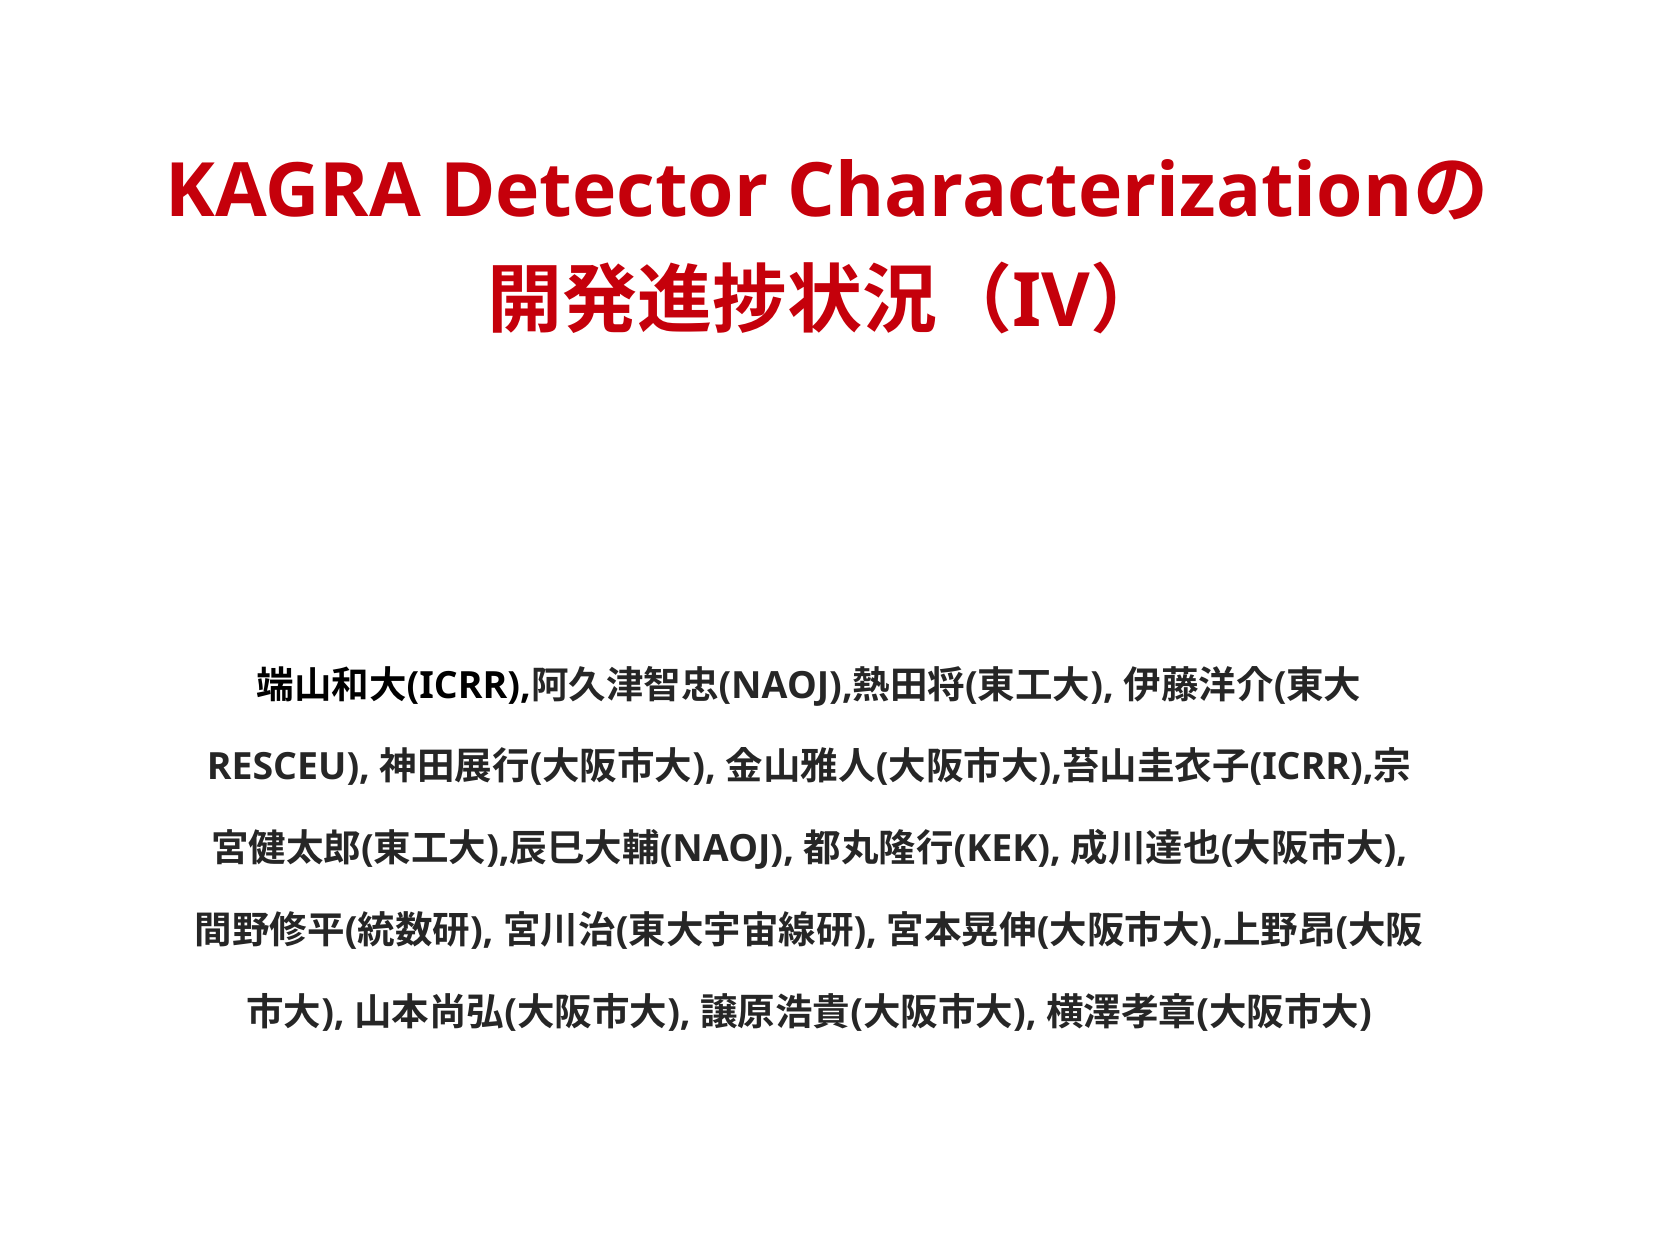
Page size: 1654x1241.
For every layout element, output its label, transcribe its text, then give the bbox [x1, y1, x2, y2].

subtitle 端山和大(ICRR),阿久津智忠(NAOJ),熱田将(東工大), 伊藤洋介(東大RESCEU), 神田展行(大阪市大), 金山雅人(大阪市大),苔山圭衣子(ICRR),宗宮健太郎(東工大),辰巳大輔(NAOJ), 都丸隆行(KEK), 成川達也(大阪市大), 間野修平(統数研), 宮川治(東大宇宙線研), 宮本晃伸(大阪市大),上野昂(大阪市大), 山本尚弘(大阪市大), 譲原浩貴(大阪市大), 横澤孝章(大阪市大) [188, 582, 1430, 1158]
title KAGRA Detector Characterizationの 開発進捗状況（IV） [82, 135, 1571, 343]
